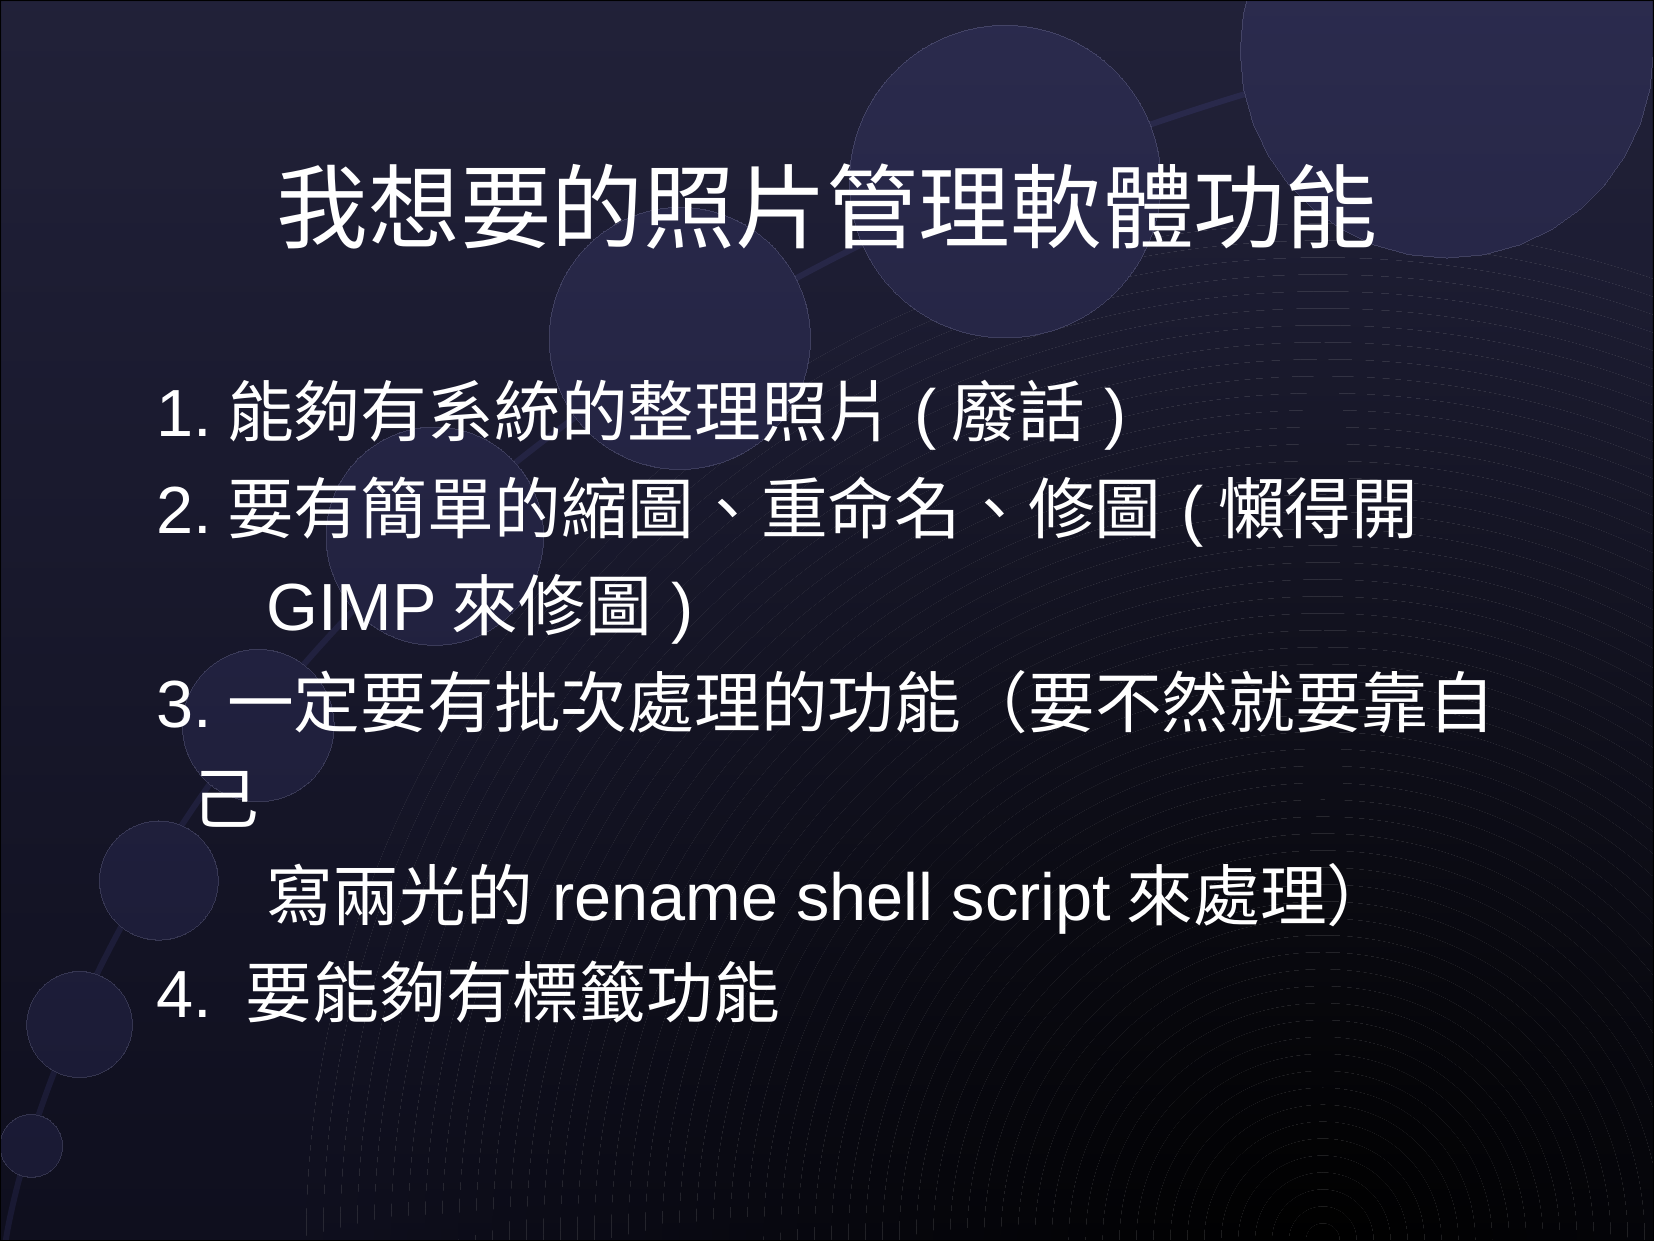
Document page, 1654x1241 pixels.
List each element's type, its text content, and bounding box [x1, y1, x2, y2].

title 我想要的照片管理軟體功能 [121, 102, 1534, 311]
subtitle 1.能夠有系統的整理照片(廢話) 2.要有簡單的縮圖、重命名、修圖(懶得開 GIMP來修圖) 3.一定要有批次處理的功能（要不然就要靠自己 寫兩光的rename shell script來處理） 4. 要能夠有標籤功能 [121, 344, 1534, 1127]
